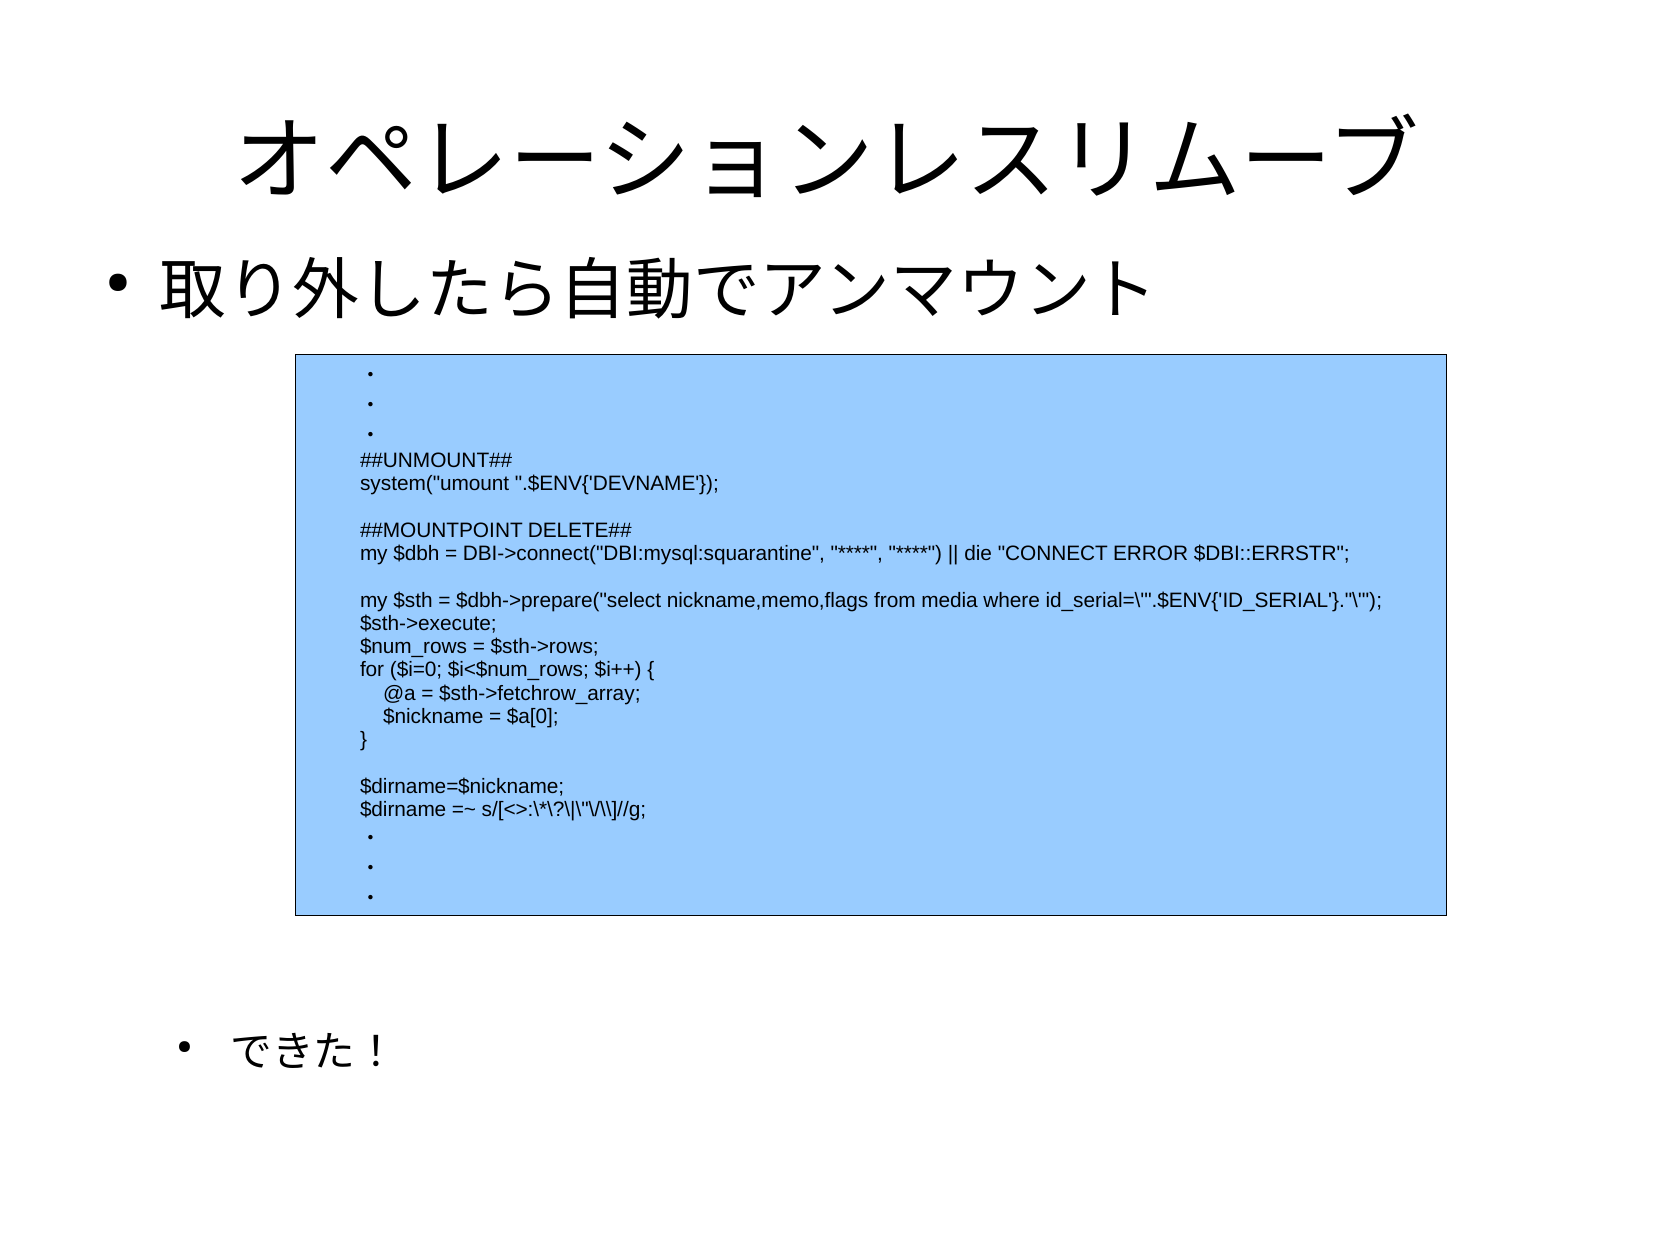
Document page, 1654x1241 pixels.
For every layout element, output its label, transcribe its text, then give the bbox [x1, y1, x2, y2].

list 取り外したら自動でアンマウント できた！ [88, 236, 1577, 948]
text_box ・ ・ ・ ##UNMOUNT## system("umount ".$ENV{'DEVNAME'}); ##MOUNTPOINT DELETE## my $dbh = DBI->connect("DBI:mysql:squarantine", "****", "****") || die "CONNECT ERROR $DBI::ERRSTR"; my $sth = $dbh->prepare("select nickname,memo,flags from media where id_serial=\'".$ENV{'ID_SERIAL'}."\'"); $sth->execute; $num_rows = $sth->rows; for ($i=0; $i<$num_rows; $i++) { @a = $sth->fetchrow_array; $nickname = $a[0]; } $dirname=$nickname; $dirname =~ s/[<>:\*\?\|\"\/\\]//g; ・ ・ ・ [295, 354, 1447, 916]
title オペレーションレスリムーブ [82, 56, 1571, 250]
